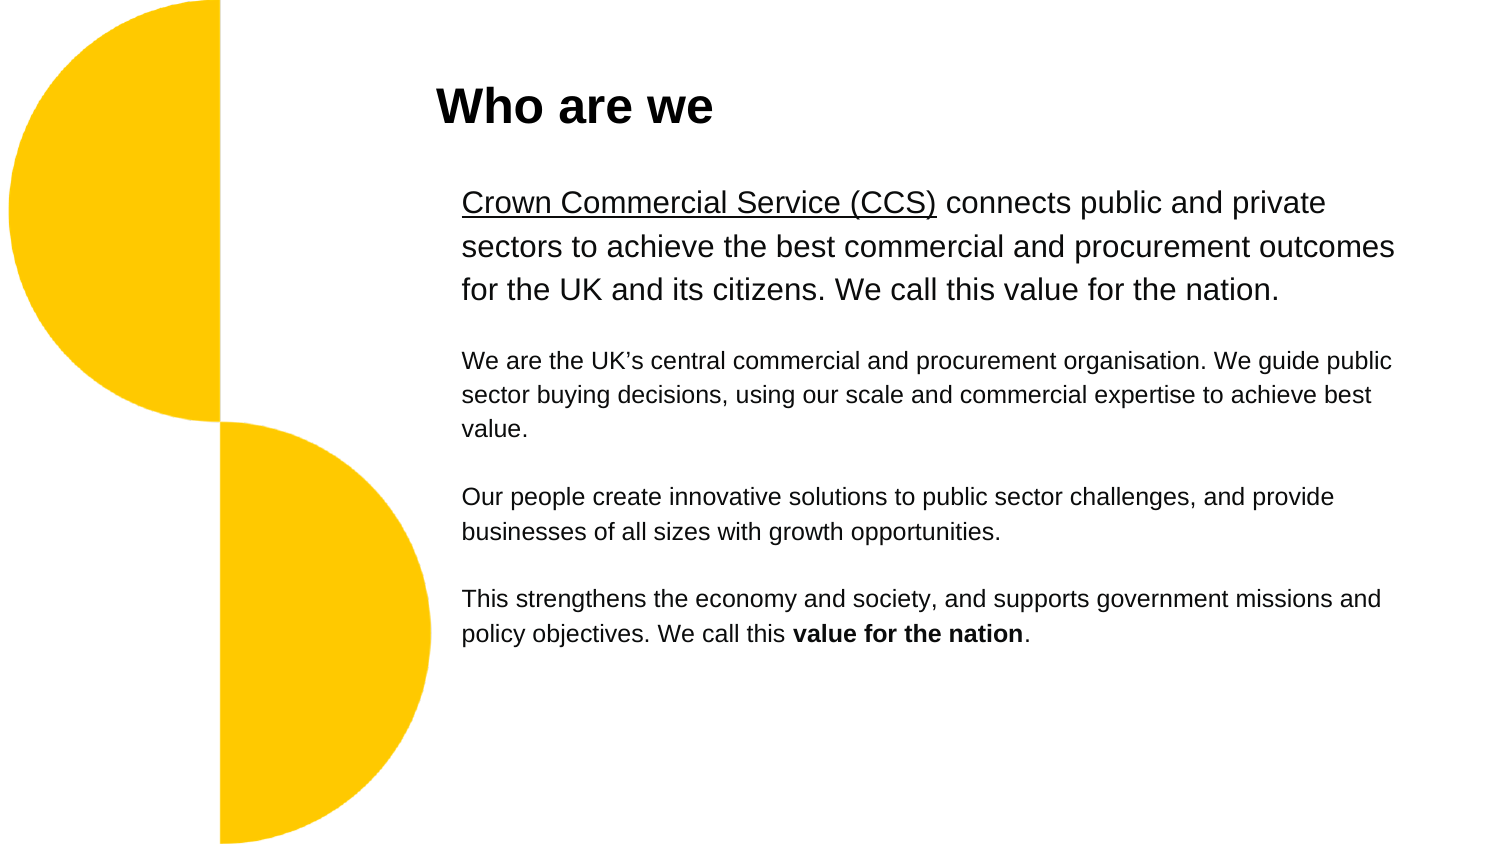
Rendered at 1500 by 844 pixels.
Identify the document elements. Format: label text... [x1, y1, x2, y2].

title Crown Commercial Service (CCS) connects public and private sectors to achieve the best commercial and procurement outcomes for the UK and its citizens. We call this value for the nation. We are the UK’s central commercial and procurement organisation. We guide public sector buying decisions, using our scale and commercial expertise to achieve best value. Our people create innovative solutions to public sector challenges, and provide businesses of all sizes with growth opportunities. This strengthens the economy and society, and supports government missions and policy objectives. We call this value for the nation. [461, 177, 1404, 334]
title Who are we [435, 73, 1362, 178]
